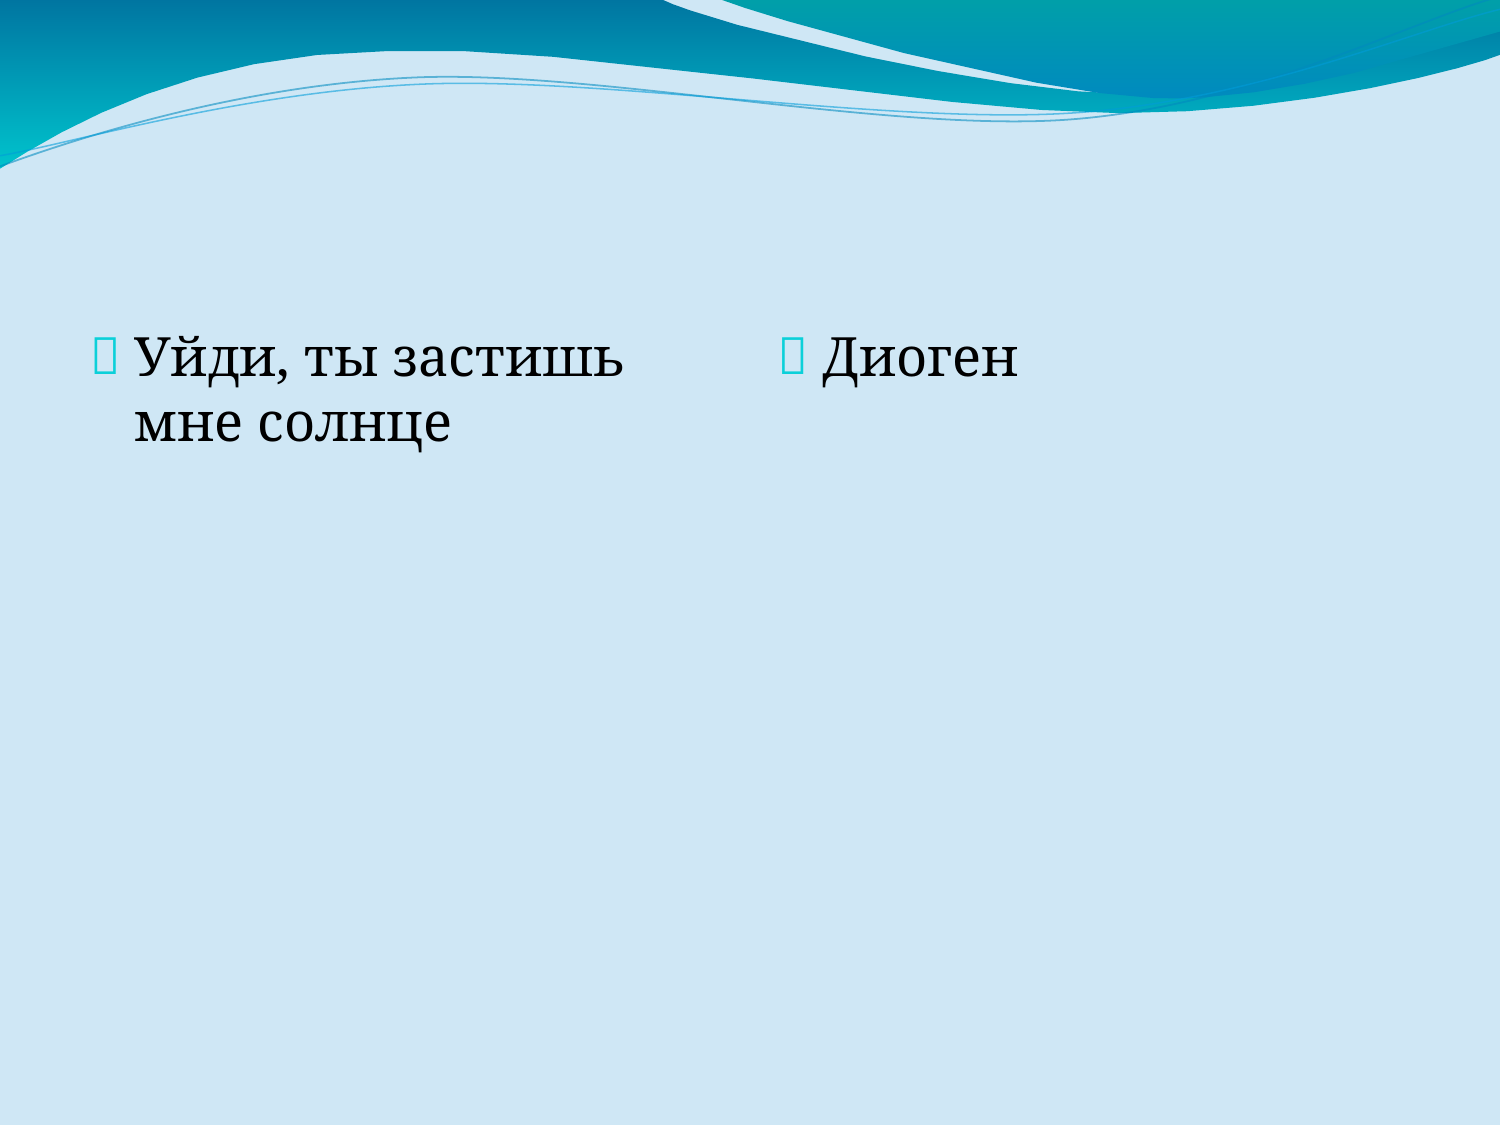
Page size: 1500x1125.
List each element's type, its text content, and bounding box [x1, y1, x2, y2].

list Диоген [762, 314, 1425, 1043]
list Уйди, ты застишь мне солнце [75, 314, 738, 1043]
title [75, 115, 1425, 303]
